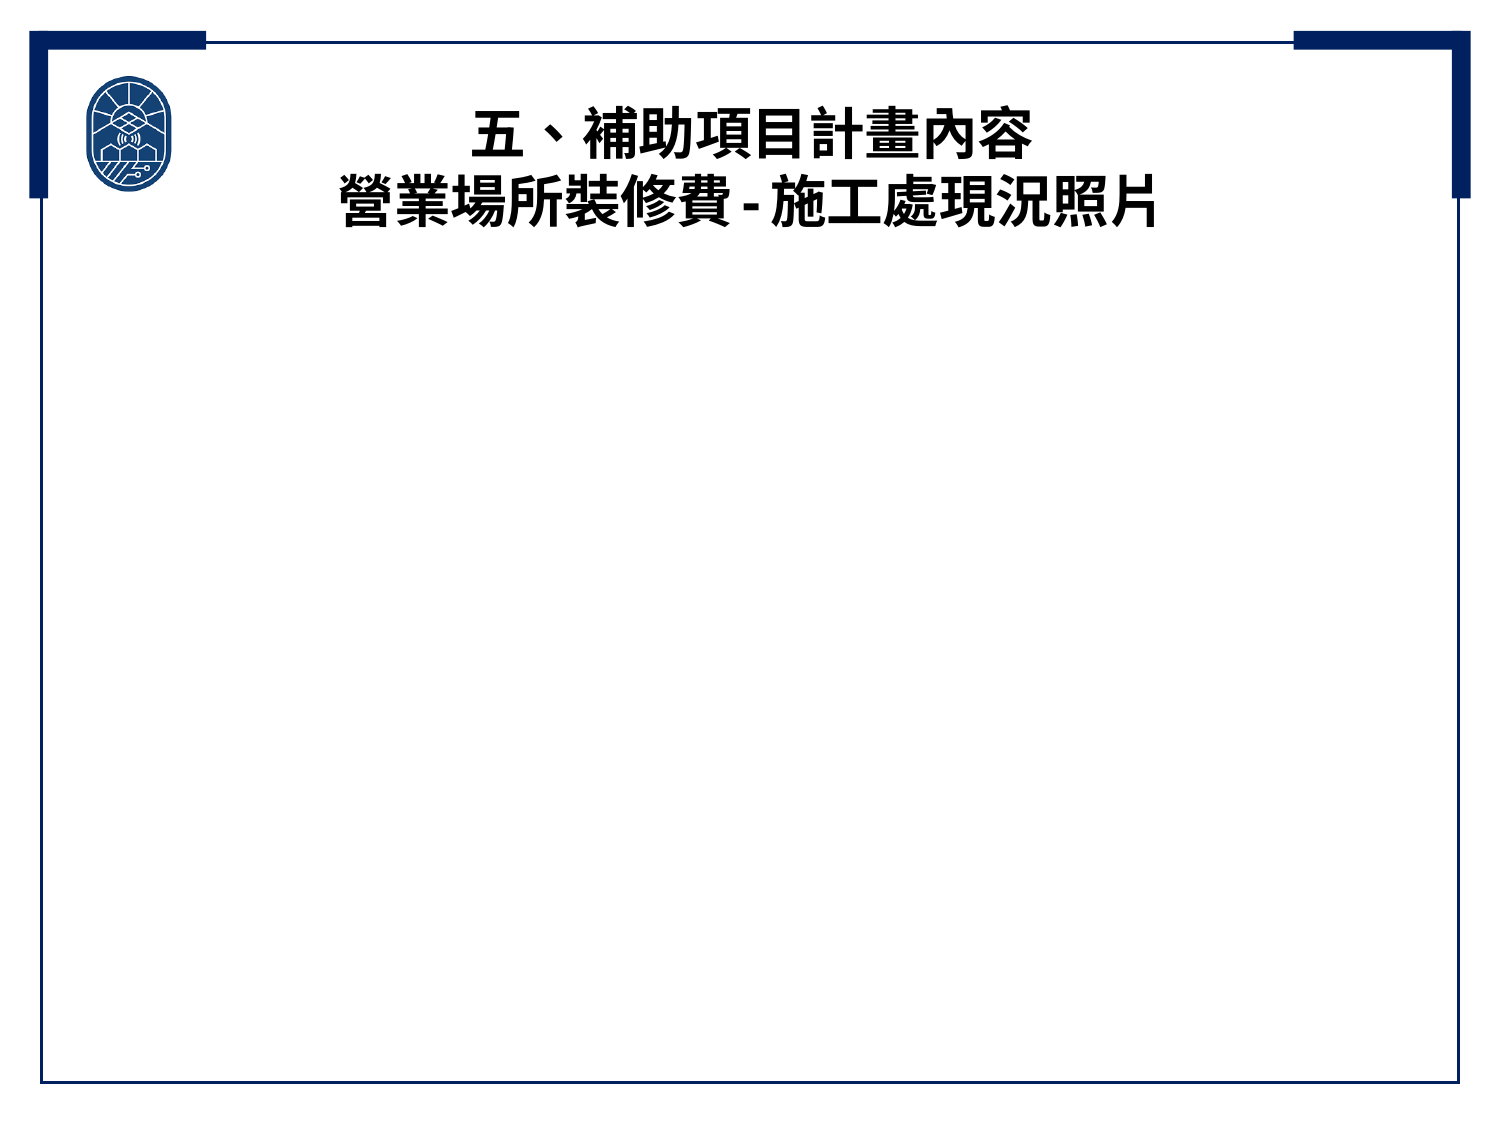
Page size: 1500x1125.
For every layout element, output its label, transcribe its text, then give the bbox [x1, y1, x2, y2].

text_box 五、補助項目計畫內容 營業場所裝修費-施工處現況照片 [76, 90, 1427, 242]
picture [50, 55, 207, 212]
